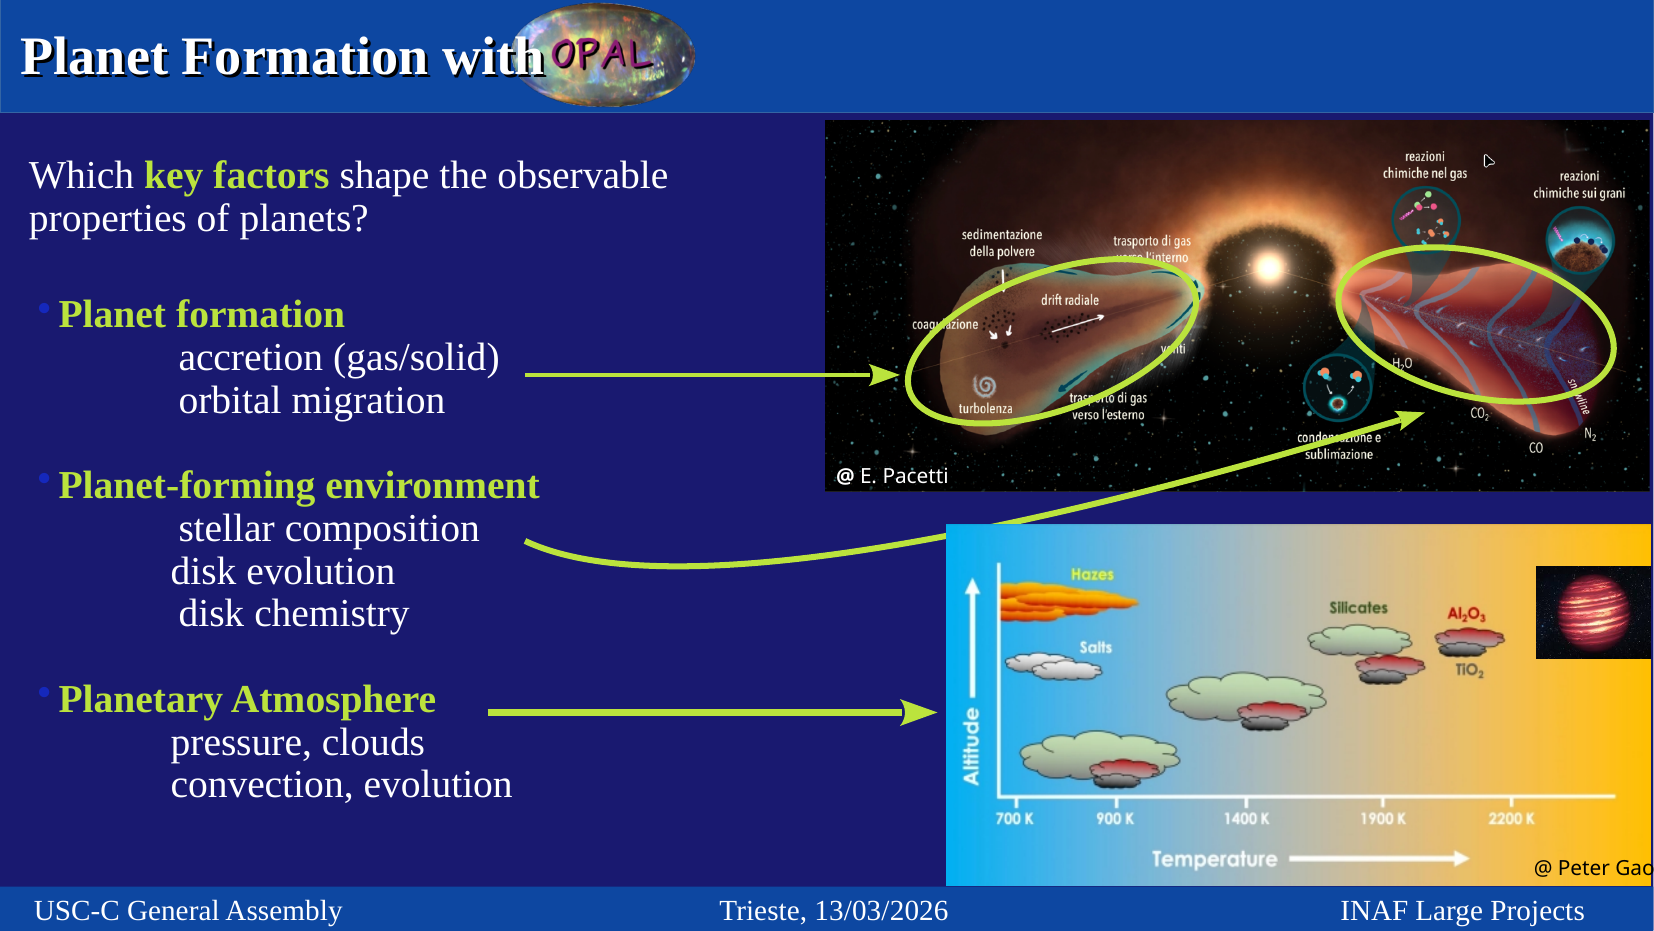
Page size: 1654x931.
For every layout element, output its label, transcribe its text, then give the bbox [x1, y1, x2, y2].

picture [962, 524, 1651, 886]
text_box [0, 0, 5, 113]
text_box Planet Formation with [5, 0, 1163, 113]
picture [825, 120, 1650, 492]
text_box USC-C General Assembly Trieste, 13/03/2026 INAF Large Projects [0, 888, 1518, 931]
text_box [1163, 0, 1654, 113]
text_box Which key factors shape the observable properties of planets? Planet formation accretion (gas/solid) orbital migration Planet-forming environment stellar composition disk evolution disk chemistry Planetary Atmosphere pressure, clouds convection, evolution [0, 147, 826, 814]
text_box @ E. Pacetti [826, 453, 1132, 497]
text_box @ Peter Gao [1518, 845, 1654, 931]
